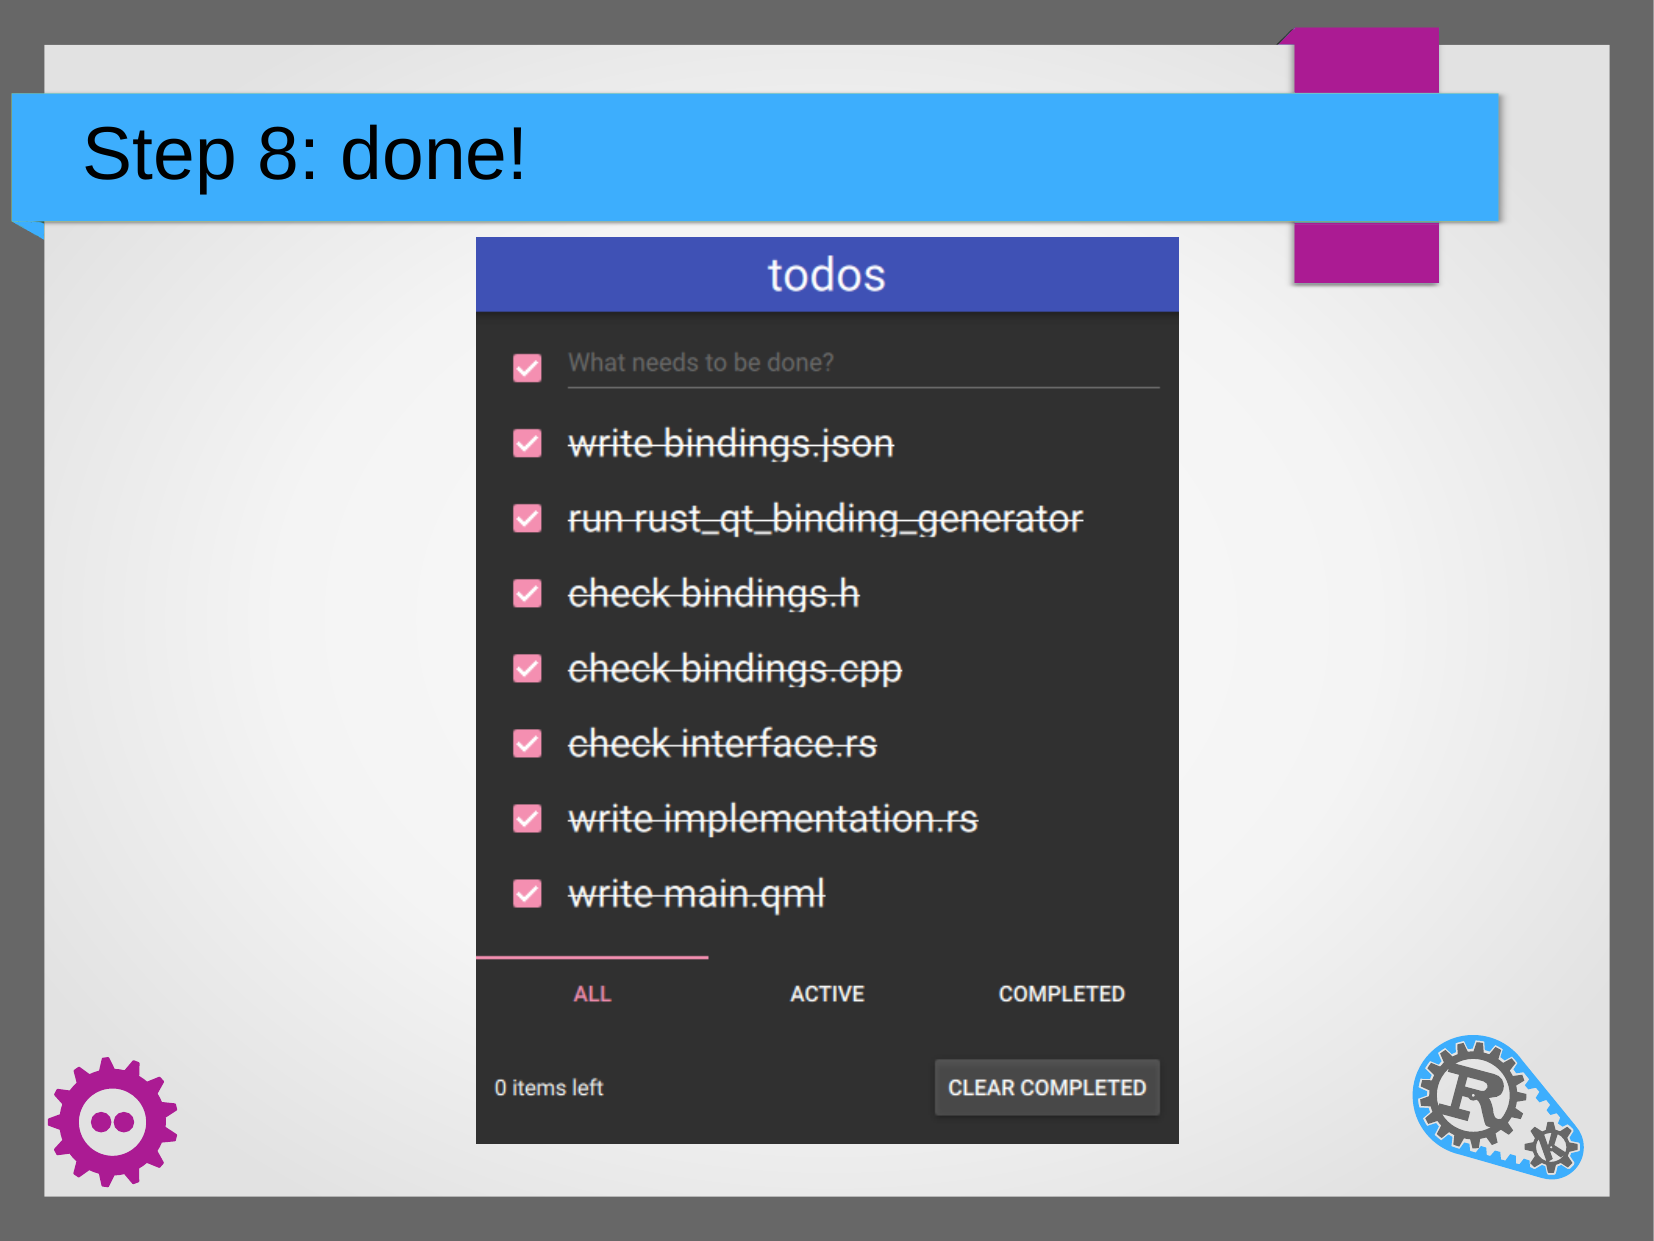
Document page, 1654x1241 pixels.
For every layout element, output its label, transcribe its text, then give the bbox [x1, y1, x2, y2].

title Step 8: done! [82, 94, 1264, 213]
picture [0, 0, 1654, 1241]
